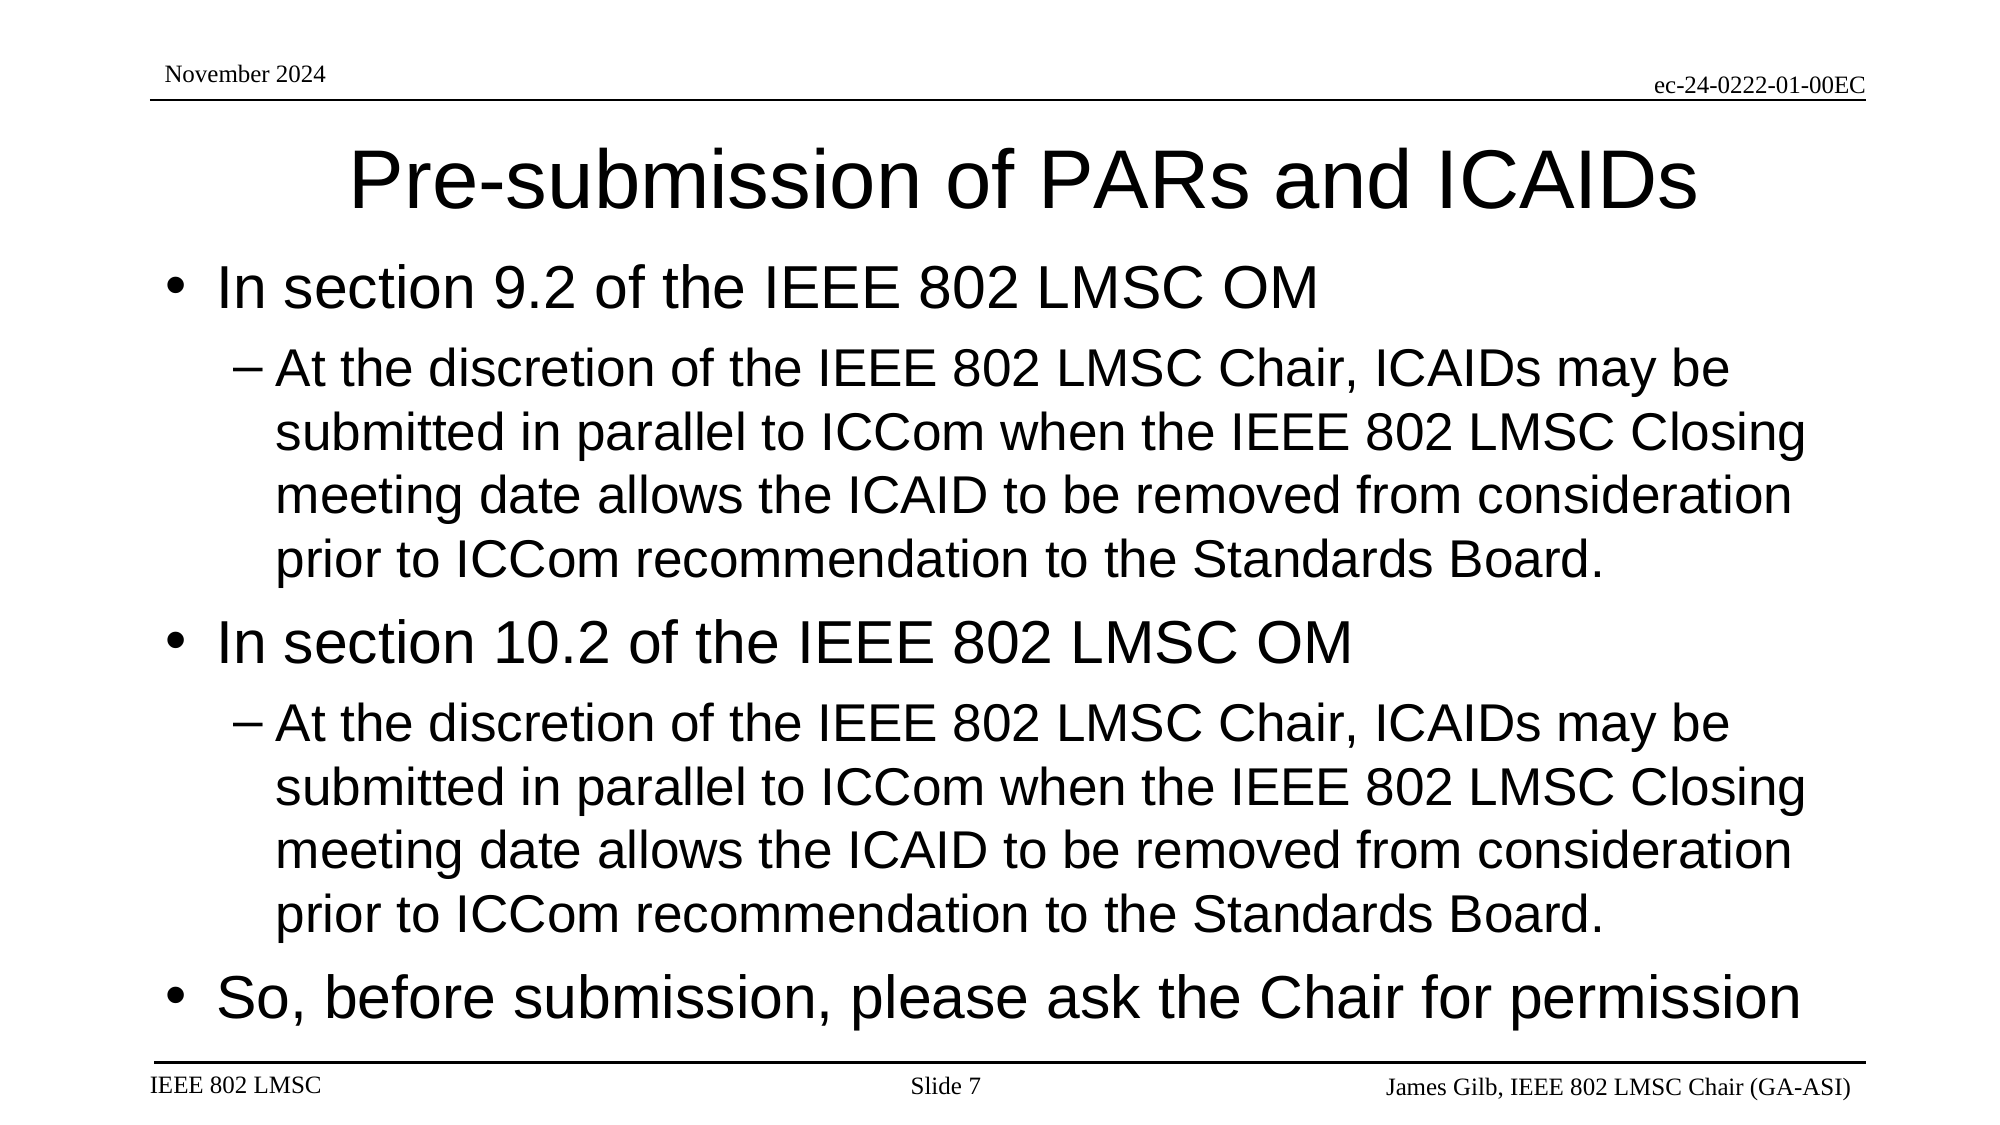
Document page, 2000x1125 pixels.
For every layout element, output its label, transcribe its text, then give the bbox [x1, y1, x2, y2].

list In section 9.2 of the IEEE 802 LMSC OM At the discretion of the IEEE 802 LMSC Chair, ICAIDs may be submitted in parallel to ICCom when the IEEE 802 LMSC Closing meeting date allows the ICAID to be removed from consideration prior to ICCom recommendation to the Standards Board. In section 10.2 of the IEEE 802 LMSC OM At the discretion of the IEEE 802 LMSC Chair, ICAIDs may be submitted in parallel to ICCom when the IEEE 802 LMSC Closing meeting date allows the ICAID to be removed from consideration prior to ICCom recommendation to the Standards Board. So, before submission, please ask the Chair for permission [149, 239, 1900, 1051]
title Pre-submission of PARs and ICAIDs [149, 112, 1900, 238]
